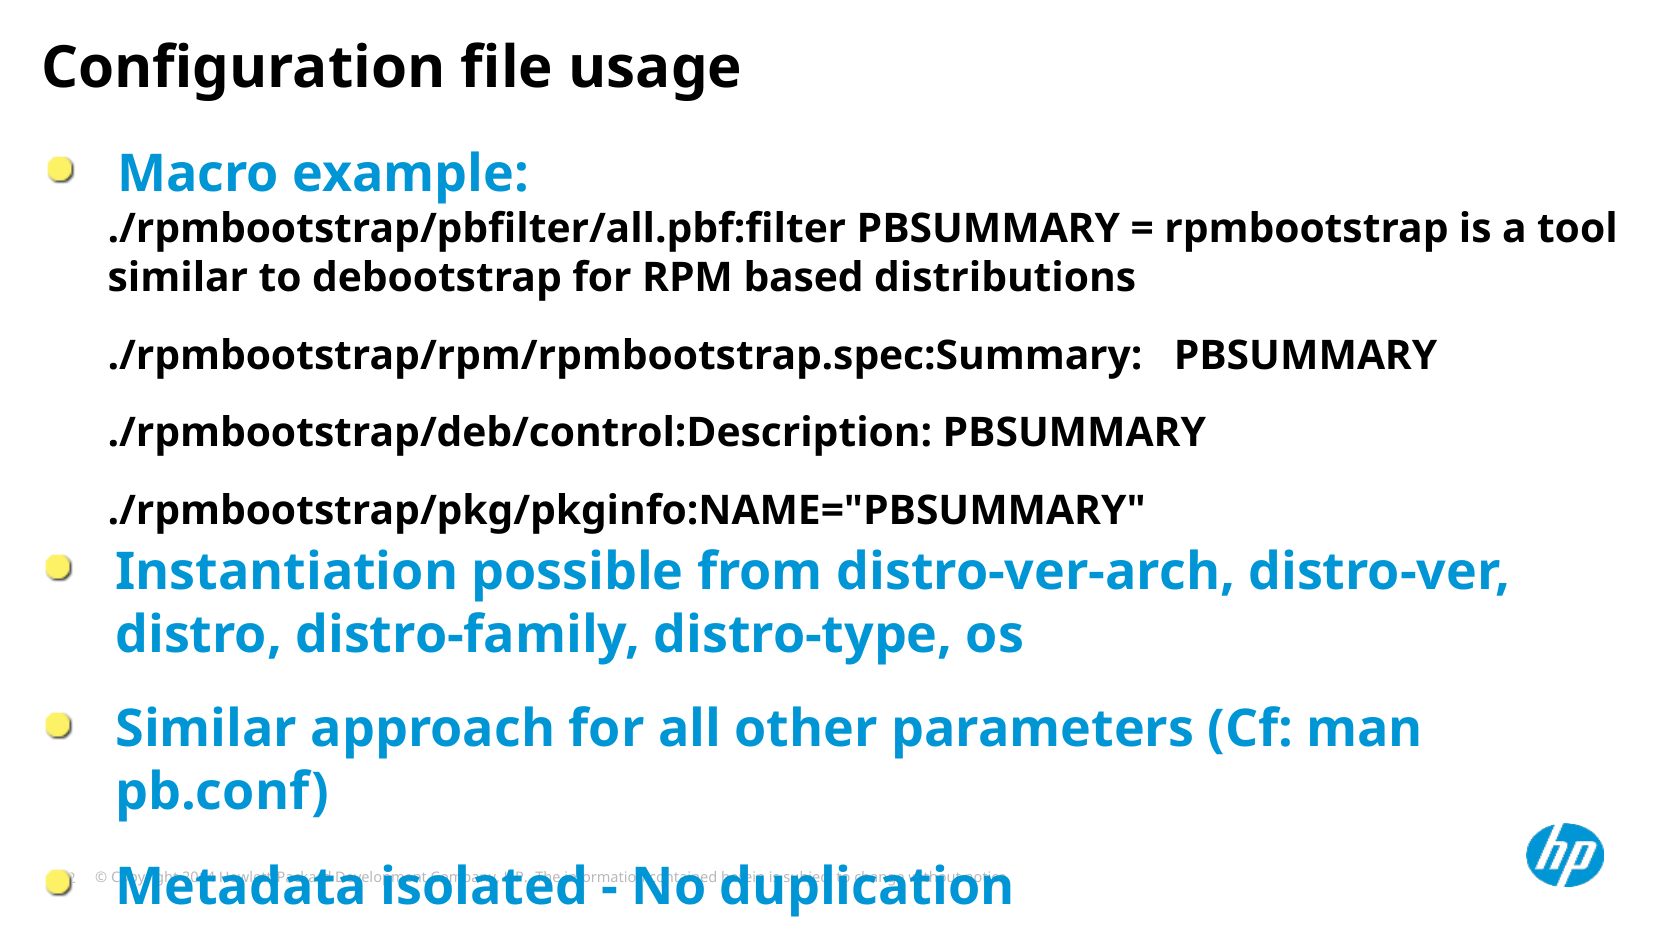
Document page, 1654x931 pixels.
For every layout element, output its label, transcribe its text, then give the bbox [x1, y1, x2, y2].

list Instantiation possible from distro-ver-arch, distro-ver, distro, distro-family, distro-type, os Similar approach for all other parameters (Cf: man pb.conf) Metadata isolated - No duplication Packaging process independent of the project and external [32, 537, 1640, 931]
text_box ./rpmbootstrap/pbfilter/all.pbf:filter PBSUMMARY = rpmbootstrap is a tool similar to debootstrap for RPM based distributions ./rpmbootstrap/rpm/rpmbootstrap.spec:Summary: PBSUMMARY ./rpmbootstrap/deb/control:Description: PBSUMMARY ./rpmbootstrap/pkg/pkginfo:NAME="PBSUMMARY" [107, 202, 1653, 536]
list Macro example: [34, 139, 1642, 242]
title Configuration file usage [41, 6, 955, 128]
